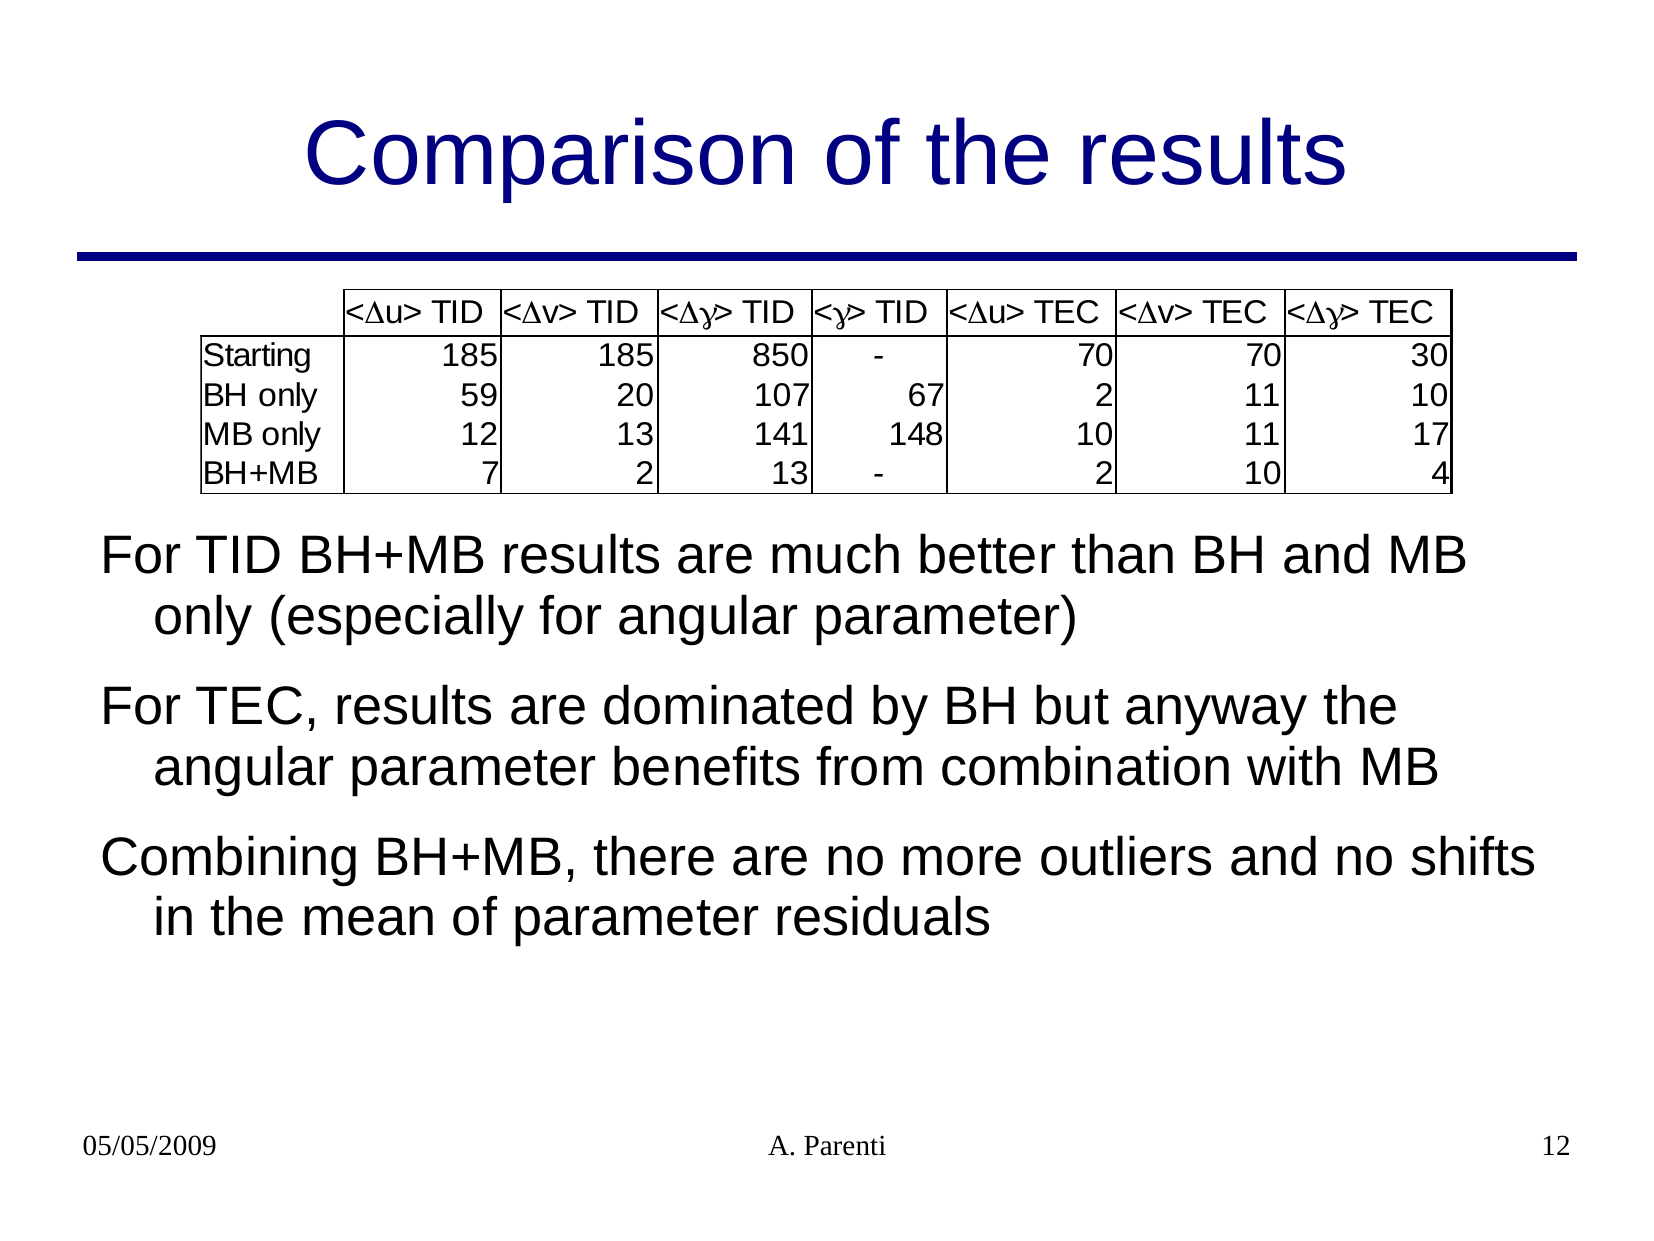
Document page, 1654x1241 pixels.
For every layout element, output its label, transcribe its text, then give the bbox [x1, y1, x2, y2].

list For TID BH+MB results are much better than BH and MB only (especially for angular parameter) For TEC, results are dominated by BH but anyway the angular parameter benefits from combination with MB Combining BH+MB, there are no more outliers and no shifts in the mean of parameter residuals [82, 525, 1571, 1094]
chart [200, 289, 1454, 495]
title Comparison of the results [82, 49, 1571, 257]
